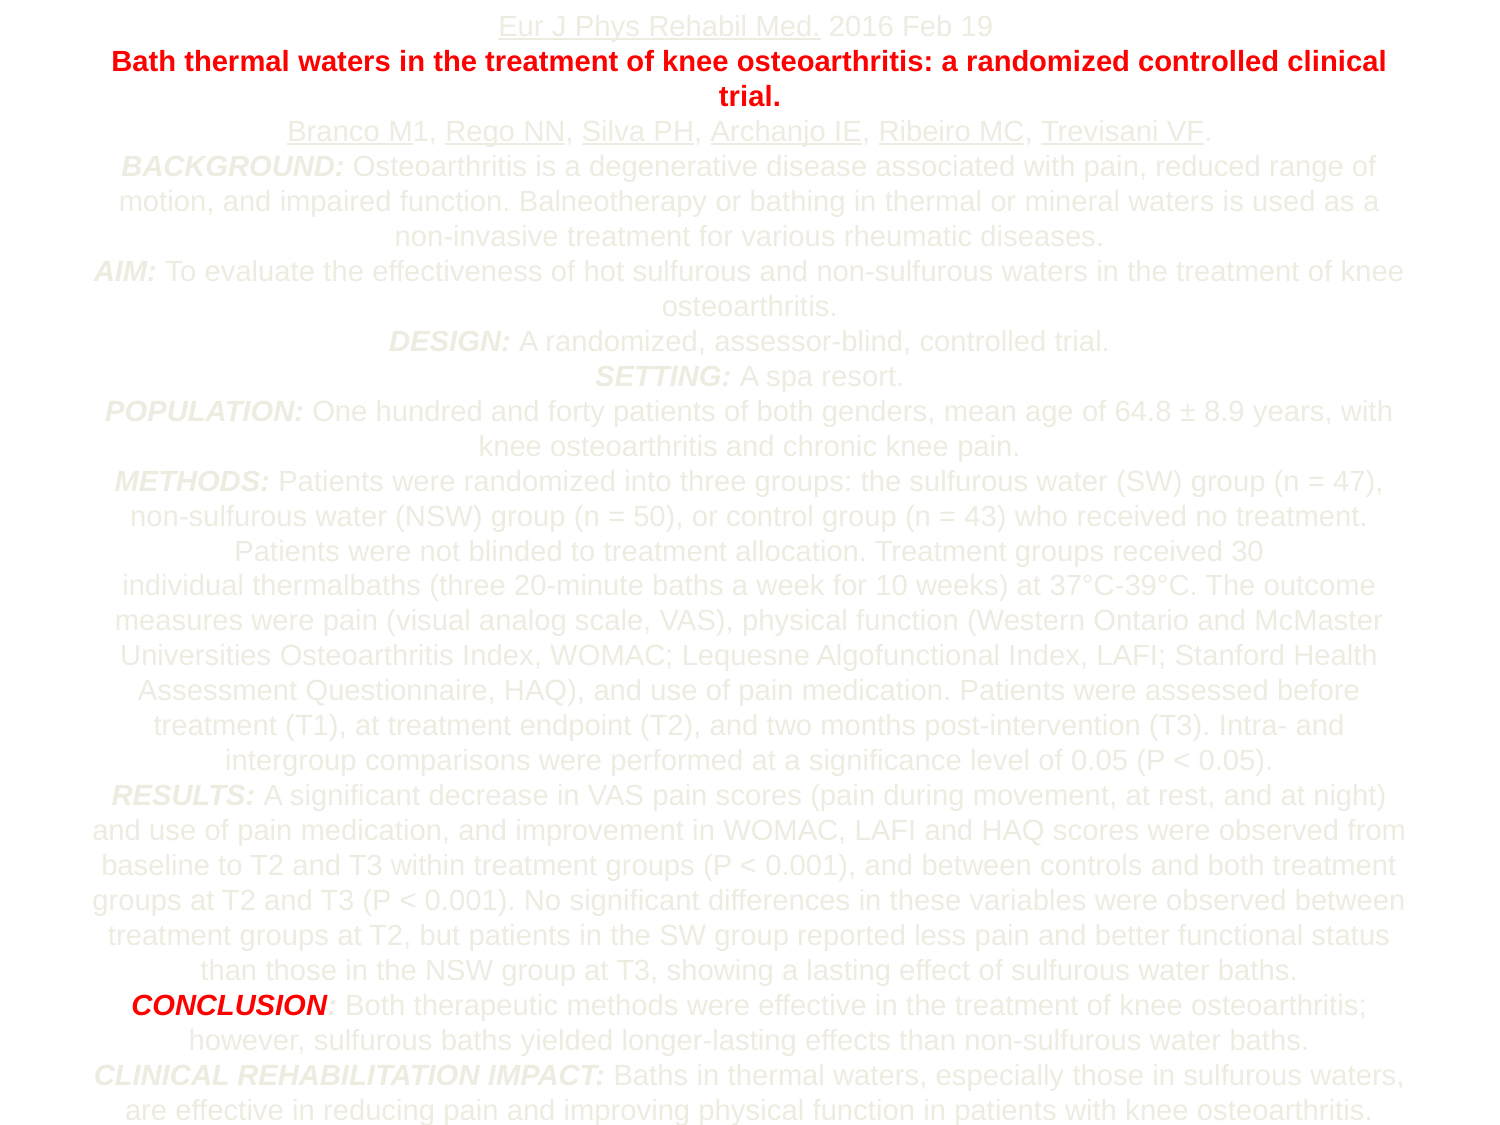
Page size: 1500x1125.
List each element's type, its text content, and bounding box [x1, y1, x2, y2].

title Eur J Phys Rehabil Med. 2016 Feb 19 Bath thermal waters in the treatment of knee osteoarthritis: a randomized controlled clinical trial. Branco M1, Rego NN, Silva PH, Archanjo IE, Ribeiro MC, Trevisani VF. BACKGROUND: Osteoarthritis is a degenerative disease associated with pain, reduced range of motion, and impaired function. Balneotherapy or bathing in thermal or mineral waters is used as a non-invasive treatment for various rheumatic diseases. AIM: To evaluate the effectiveness of hot sulfurous and non-sulfurous waters in the treatment of knee osteoarthritis. DESIGN: A randomized, assessor-blind, controlled trial. SETTING: A spa resort. POPULATION: One hundred and forty patients of both genders, mean age of 64.8 ± 8.9 years, with knee osteoarthritis and chronic knee pain. METHODS: Patients were randomized into three groups: the sulfurous water (SW) group (n = 47), non-sulfurous water (NSW) group (n = 50), or control group (n = 43) who received no treatment. Patients were not blinded to treatment allocation. Treatment groups received 30 individual thermalbaths (three 20-minute baths a week for 10 weeks) at 37°C-39°C. The outcome measures were pain (visual analog scale, VAS), physical function (Western Ontario and McMaster Universities Osteoarthritis Index, WOMAC; Lequesne Algofunctional Index, LAFI; Stanford Health Assessment Questionnaire, HAQ), and use of pain medication. Patients were assessed before treatment (T1), at treatment endpoint (T2), and two months post-intervention (T3). Intra- and intergroup comparisons were performed at a significance level of 0.05 (P < 0.05). RESULTS: A significant decrease in VAS pain scores (pain during movement, at rest, and at night) and use of pain medication, and improvement in WOMAC, LAFI and HAQ scores were observed from baseline to T2 and T3 within treatment groups (P < 0.001), and between controls and both treatment groups at T2 and T3 (P < 0.001). No significant differences in these variables were observed between treatment groups at T2, but patients in the SW group reported less pain and better functional status than those in the NSW group at T3, showing a lasting effect of sulfurous water baths. CONCLUSION: Both therapeutic methods were effective in the treatment of knee osteoarthritis; however, sulfurous baths yielded longer-lasting effects than non-sulfurous water baths. CLINICAL REHABILITATION IMPACT: Baths in thermal waters, especially those in sulfurous waters, are effective in reducing pain and improving physical function in patients with knee osteoarthritis. [75, 0, 1425, 1125]
